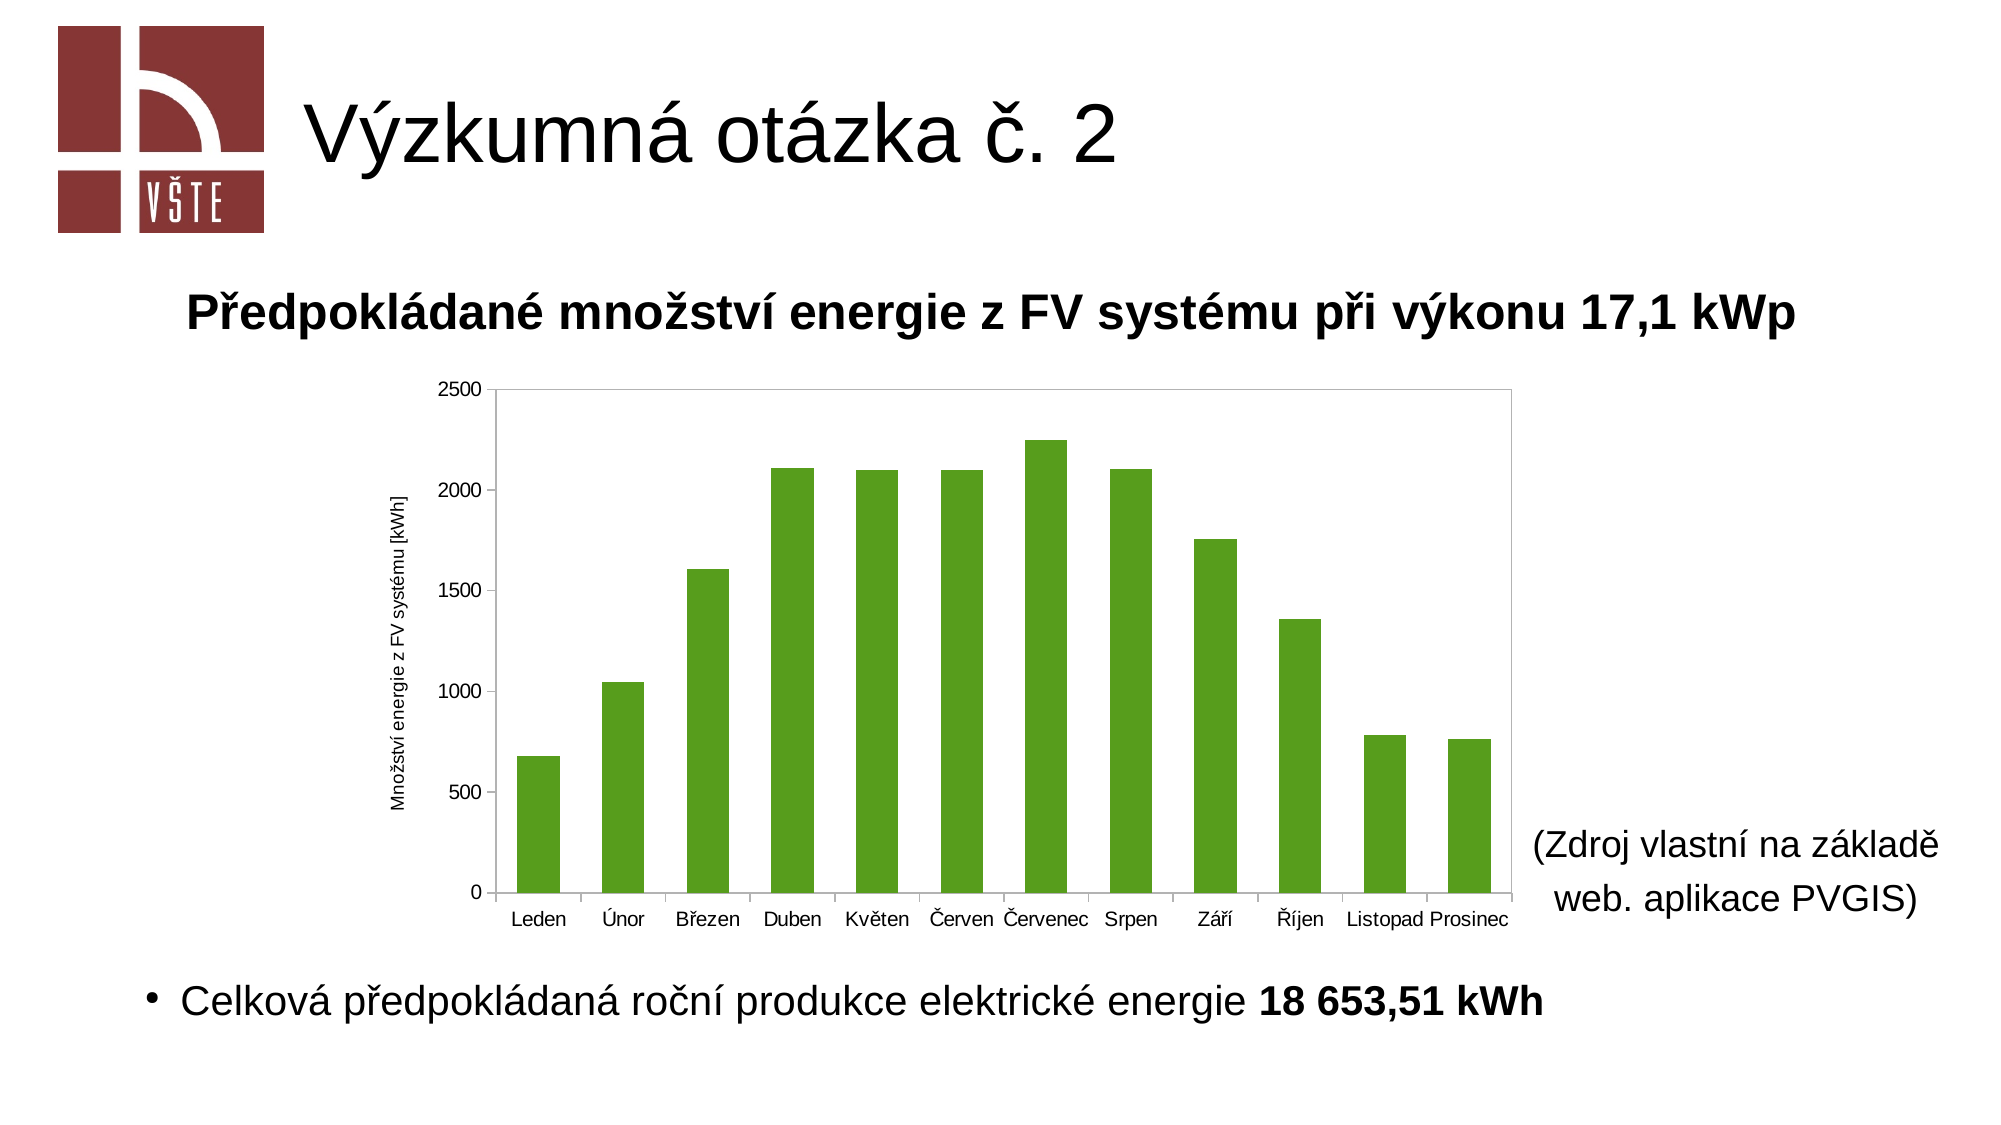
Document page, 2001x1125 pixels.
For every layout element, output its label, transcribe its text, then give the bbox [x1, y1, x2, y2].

text_box Předpokládané množství energie z FV systému při výkonu 17,1 kWp [129, 259, 1820, 495]
text_box Celková předpokládaná roční produkce elektrické energie 18 653,51 kWh [129, 956, 1571, 1087]
chart [354, 495, 1536, 943]
text_box Výzkumná otázka č. 2 [288, 26, 1950, 245]
text_box (Zdroj vlastní na základě web. aplikace PVGIS) [1476, 803, 1961, 945]
picture [58, 26, 264, 233]
